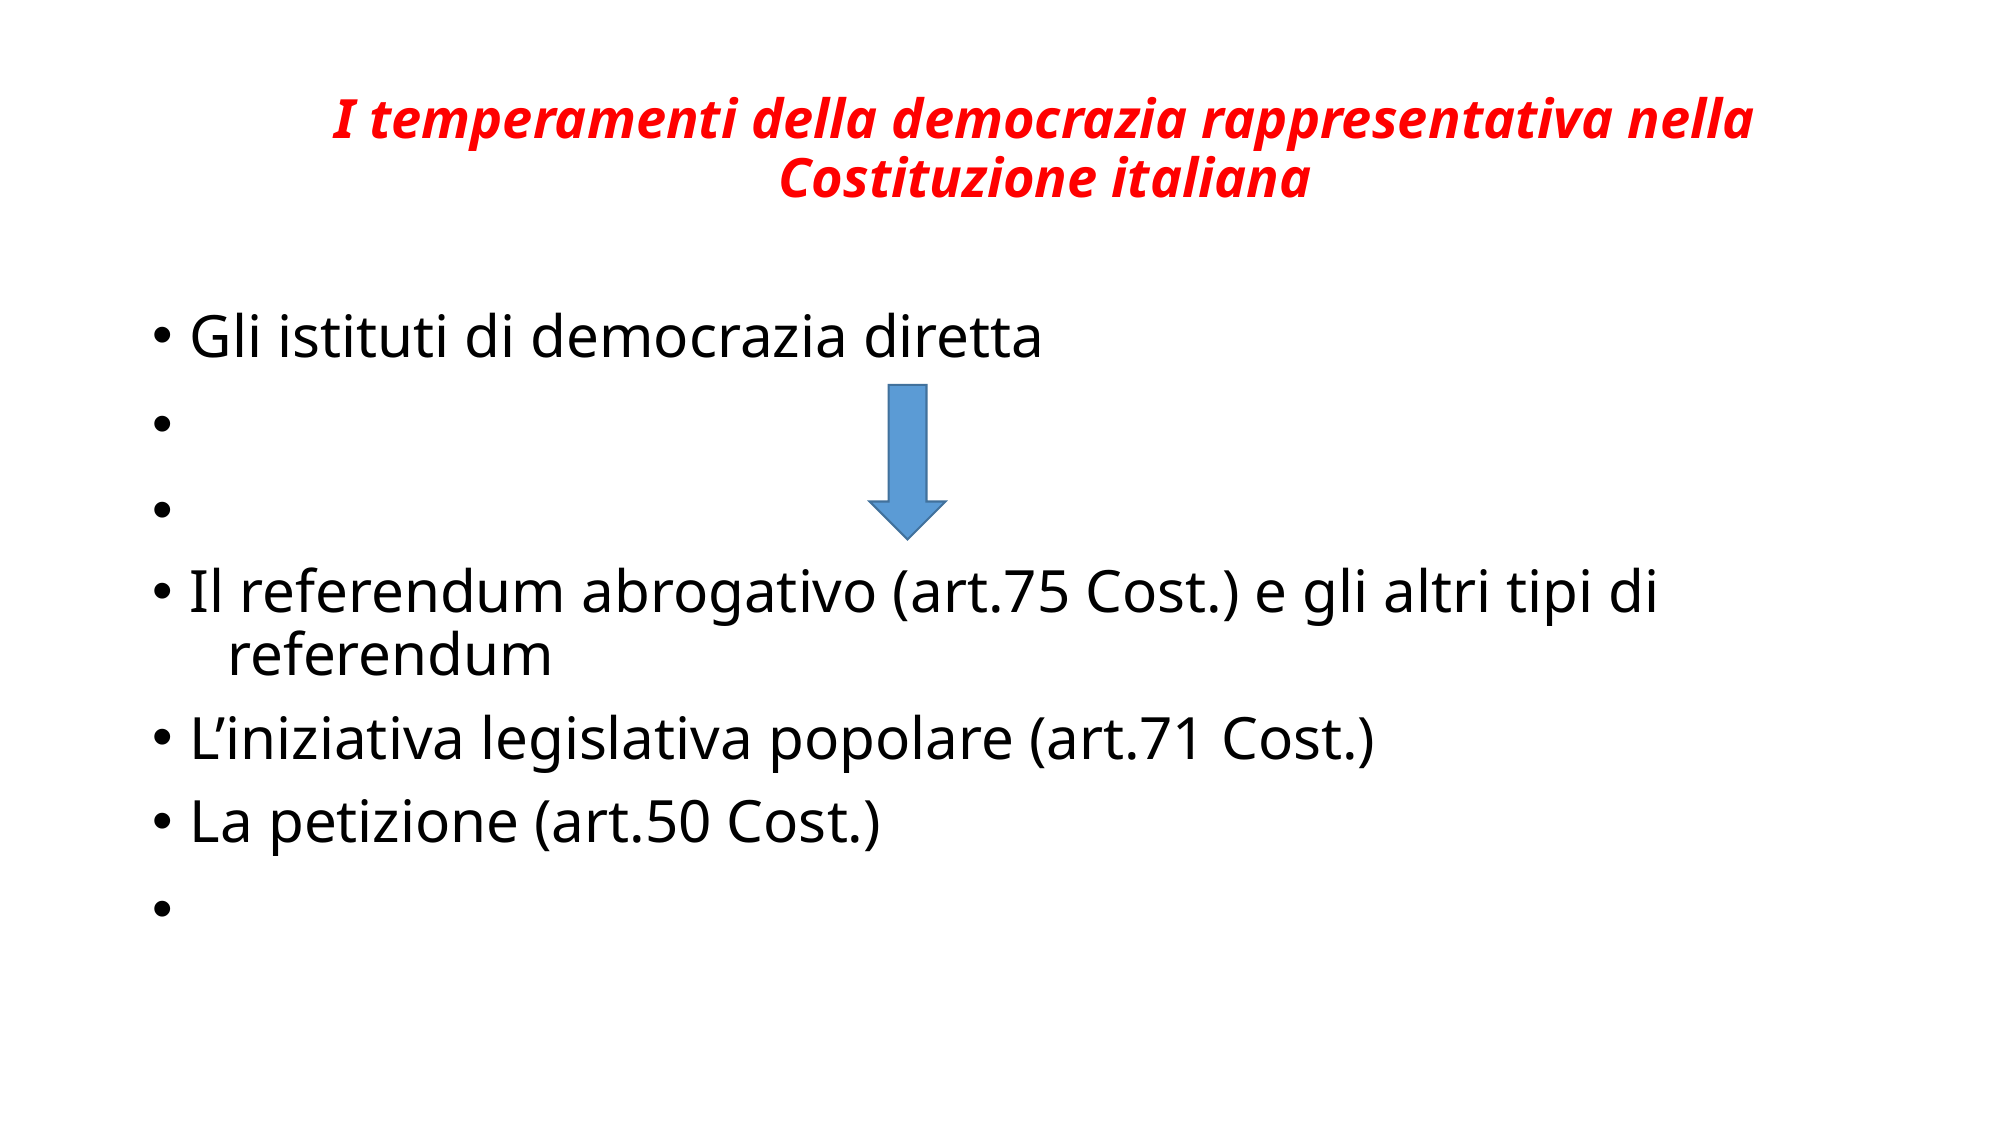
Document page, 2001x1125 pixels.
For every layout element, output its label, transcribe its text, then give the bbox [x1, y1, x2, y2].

list Gli istituti di democrazia diretta Il referendum abrogativo (art.75 Cost.) e gli altri tipi di referendum L’iniziativa legislativa popolare (art.71 Cost.) La petizione (art.50 Cost.) [137, 299, 1863, 1014]
text_box [869, 384, 946, 540]
title I temperamenti della democrazia rappresentativa nella Costituzione italiana [182, 82, 1908, 300]
